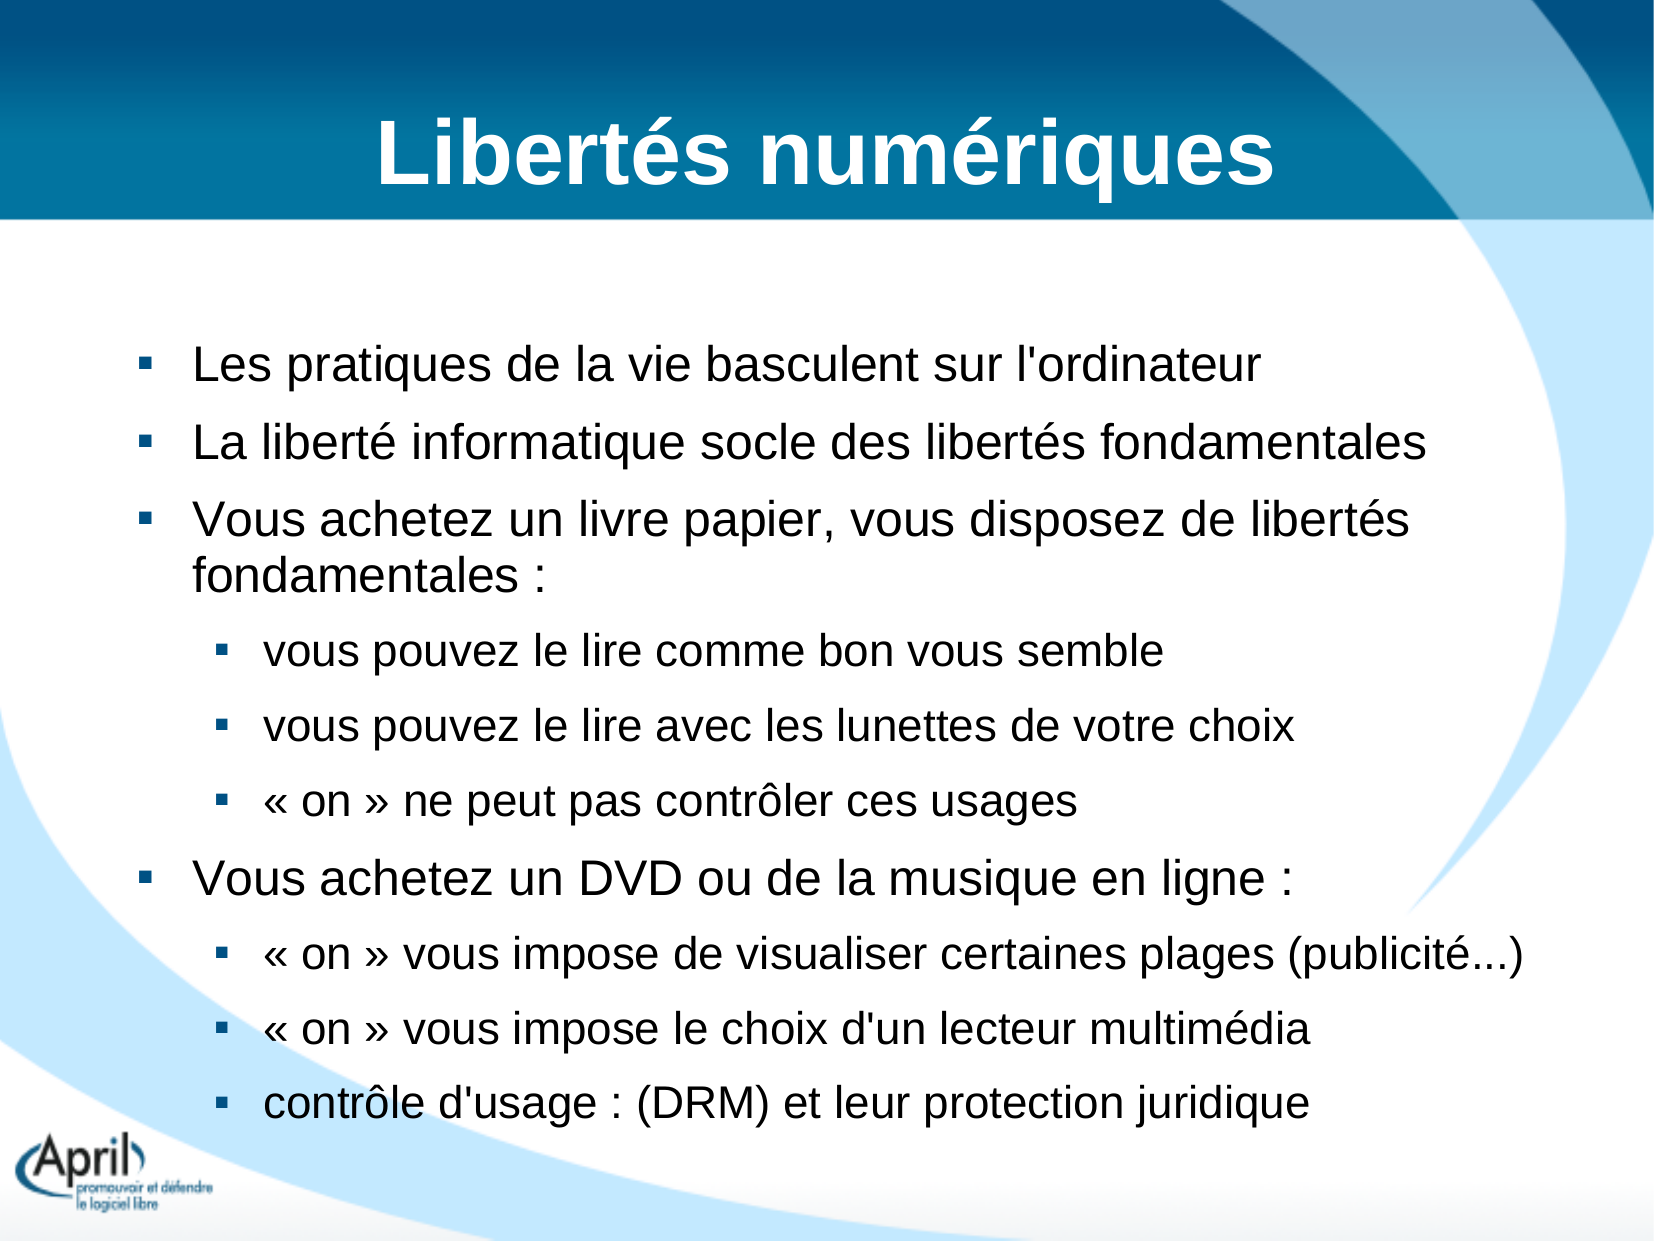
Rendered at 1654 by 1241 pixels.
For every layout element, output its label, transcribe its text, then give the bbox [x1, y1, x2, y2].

list Les pratiques de la vie basculent sur l'ordinateur La liberté informatique socle des libertés fondamentales Vous achetez un livre papier, vous disposez de libertés fondamentales : vous pouvez le lire comme bon vous semble vous pouvez le lire avec les lunettes de votre choix « on » ne peut pas contrôler ces usages Vous achetez un DVD ou de la musique en ligne : « on » vous impose de visualiser certaines plages (publicité...) « on » vous impose le choix d'un lecteur multimédia contrôle d'usage : (DRM) et leur protection juridique [121, 336, 1534, 1132]
title Libertés numériques [82, 49, 1571, 257]
picture [0, 0, 1654, 1241]
